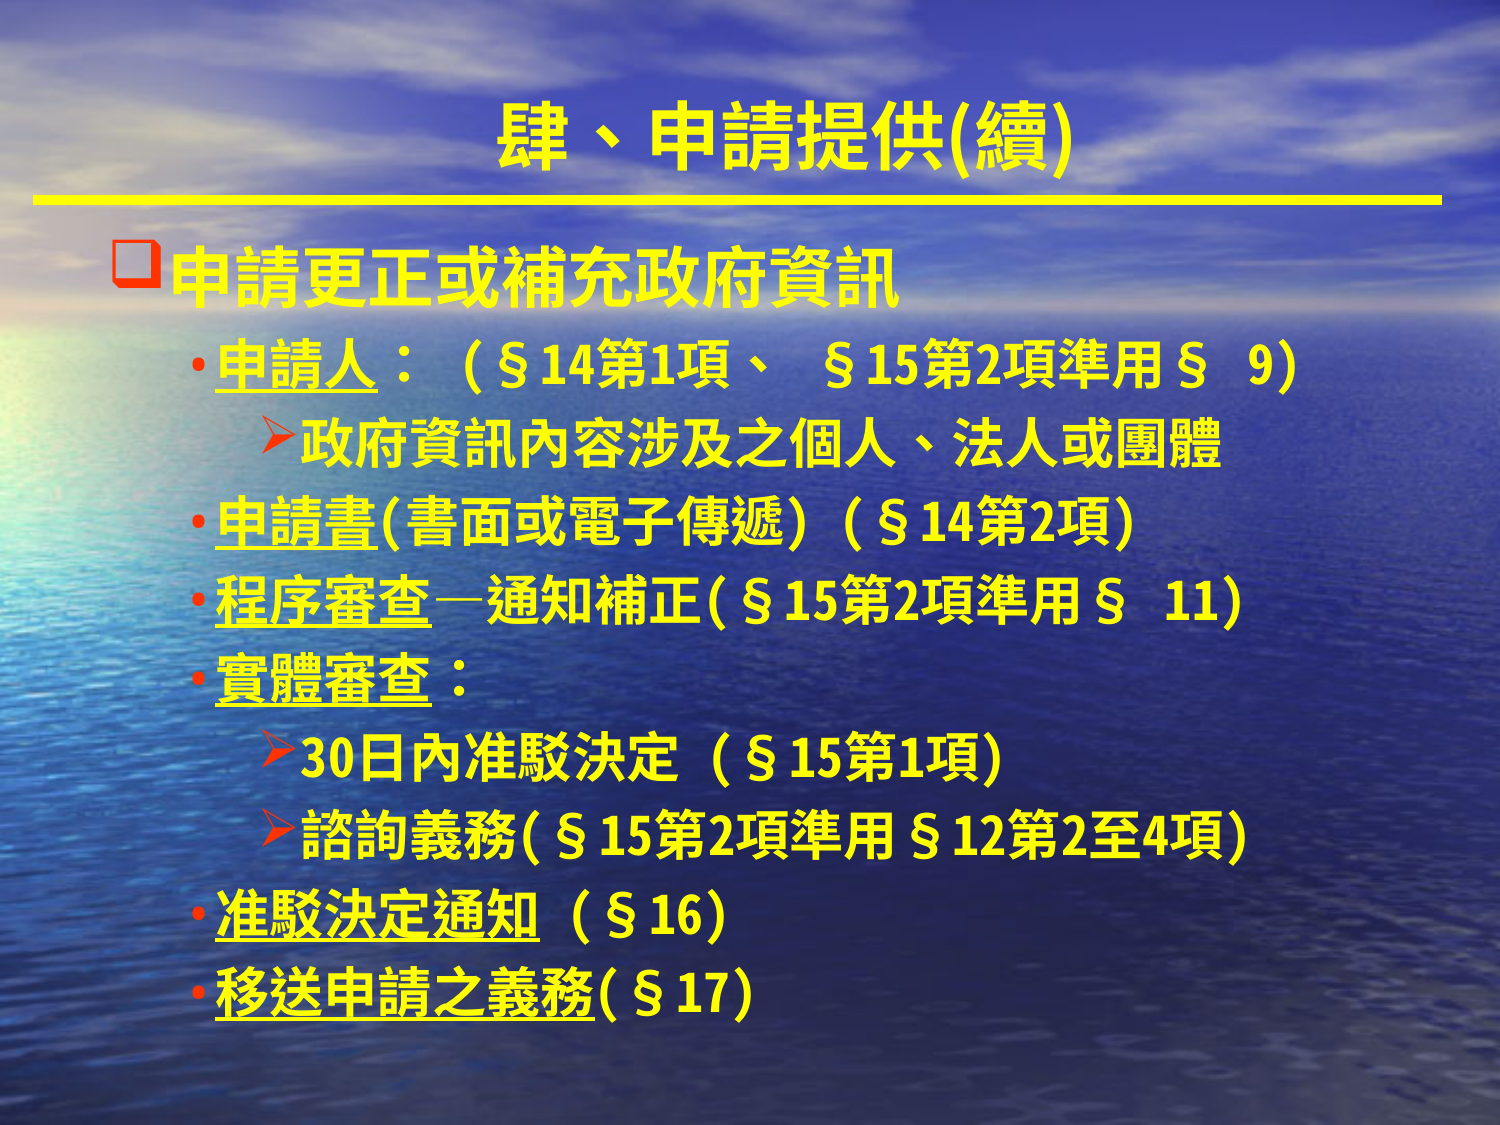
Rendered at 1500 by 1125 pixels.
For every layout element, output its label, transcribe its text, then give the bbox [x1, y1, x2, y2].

text_box 申請更正或補充政府資訊 申請人： (§14第1項、 §15第2項準用§ 9) 政府資訊內容涉及之個人、法人或團體 申請書(書面或電子傳遞) (§14第2項) 程序審查—通知補正(§15第2項準用§ 11) 實體審查： 30日內准駁決定 (§15第1項) 諮詢義務(§15第2項準用§12第2至4項) 准駁決定通知 (§16) 移送申請之義務(§17) [99, 212, 1500, 1039]
picture [0, 0, 1500, 1125]
text_box 肆、申請提供(續) [488, 74, 1086, 195]
